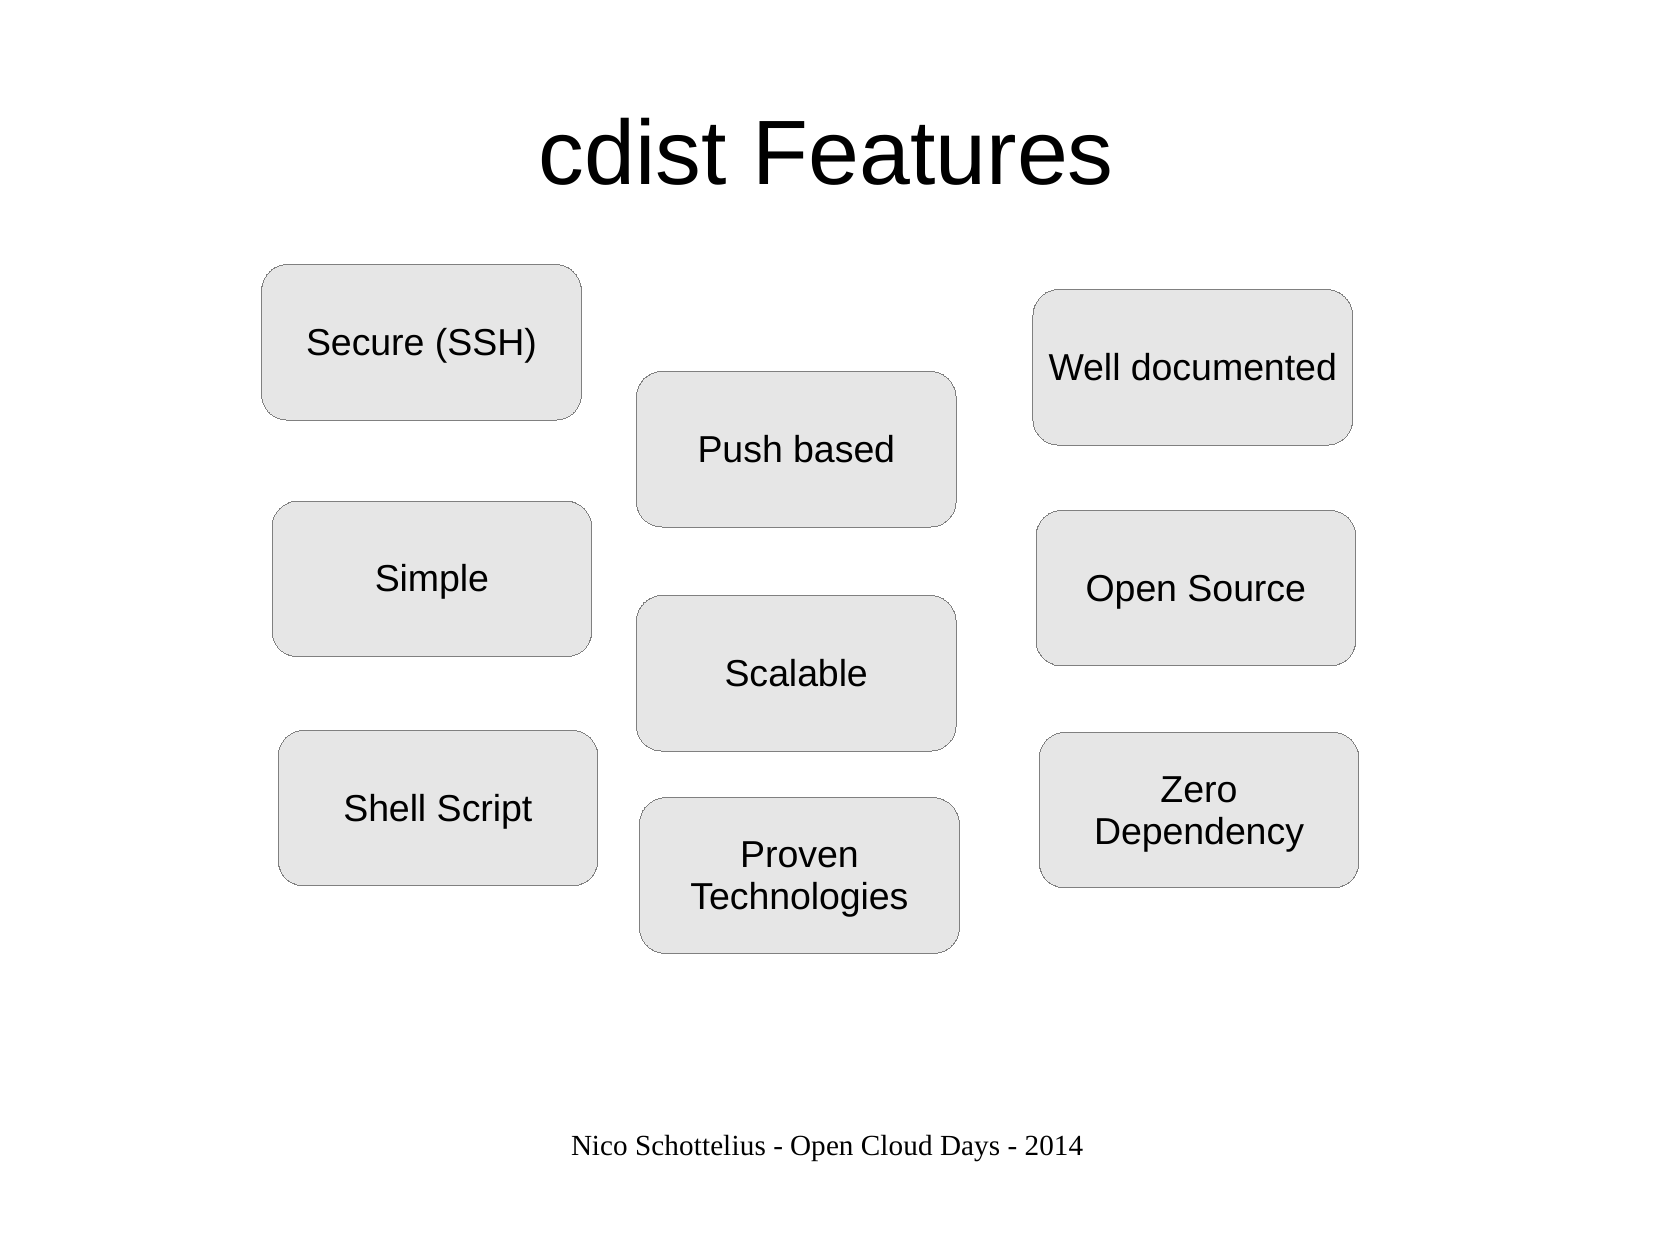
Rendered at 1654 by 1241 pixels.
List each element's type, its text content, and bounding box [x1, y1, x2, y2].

text_box Secure (SSH) [261, 264, 582, 421]
text_box Open Source [1036, 510, 1356, 666]
text_box Well documented [1032, 289, 1353, 446]
text_box Proven Technologies [639, 797, 960, 954]
text_box Simple [272, 501, 592, 657]
title cdist Features [82, 49, 1571, 257]
text_box Push based [636, 371, 957, 528]
text_box Shell Script [278, 730, 598, 886]
text_box Scalable [636, 595, 957, 752]
text_box Zero Dependency [1039, 732, 1359, 888]
